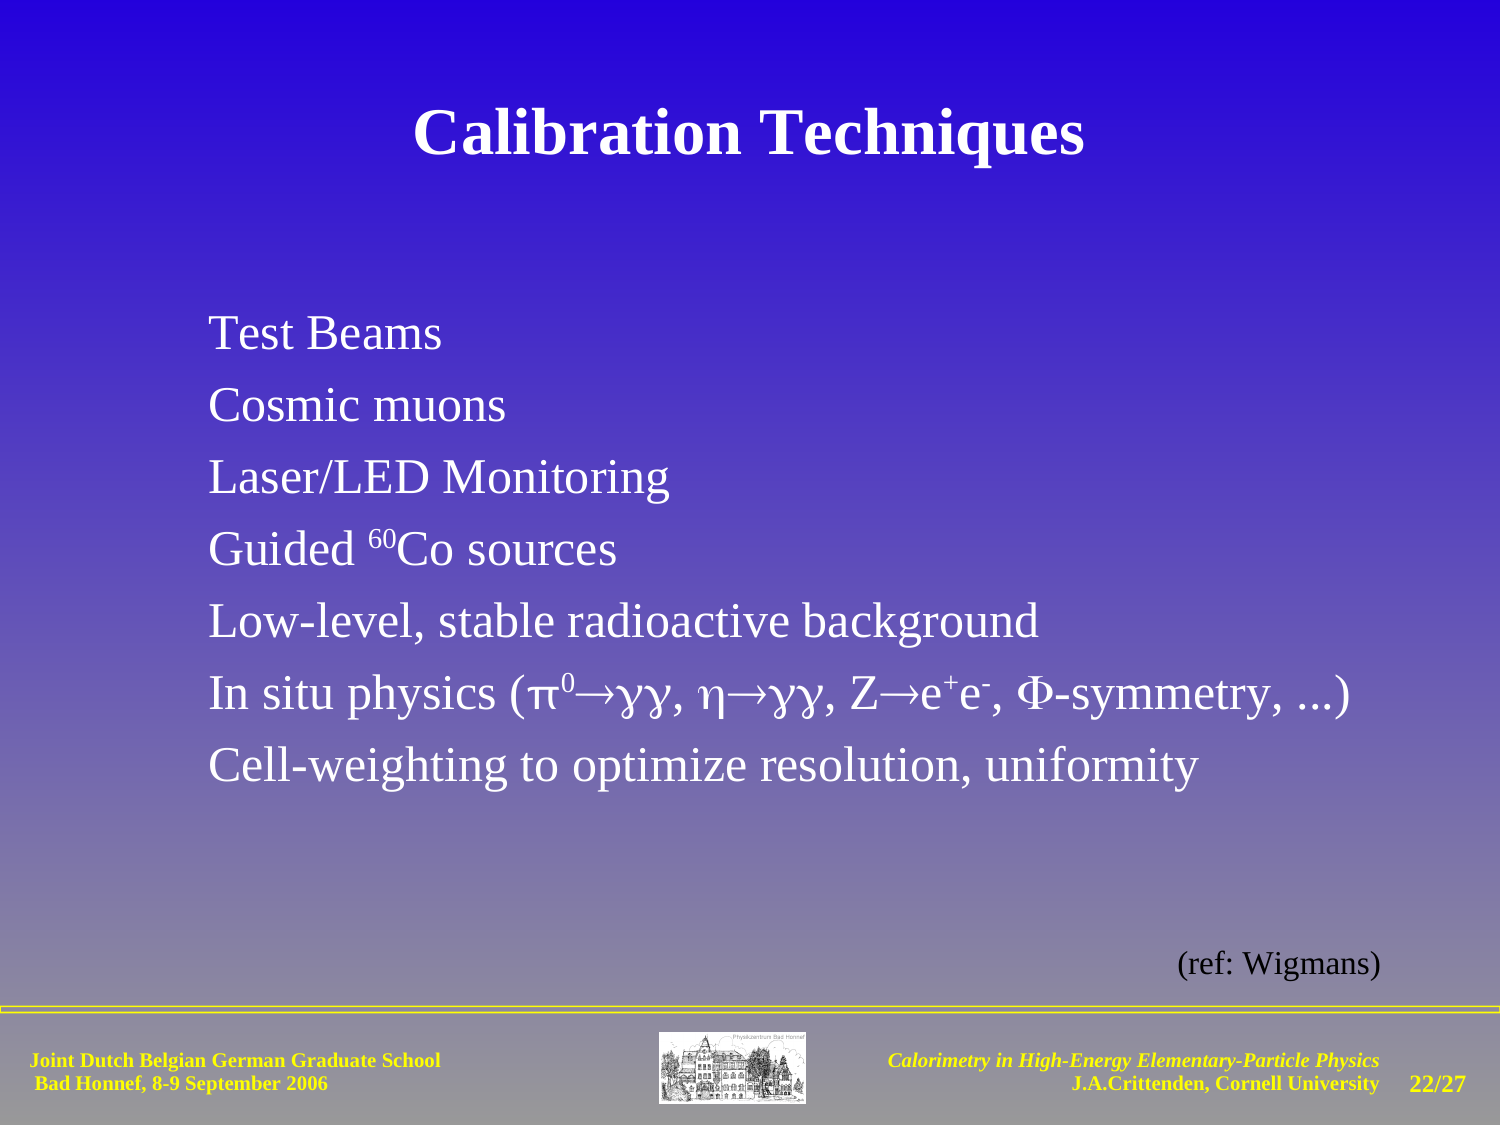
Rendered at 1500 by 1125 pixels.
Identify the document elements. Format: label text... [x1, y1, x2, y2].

text_box (ref: Wigmans) [1162, 937, 1396, 991]
title Calibration Techniques [112, 38, 1387, 225]
list Test Beams Cosmic muons Laser/LED Monitoring Guided 60Co sources Low-level, stable radioactive background In situ physics (0, , Ze+e-, -symmetry, ...) Cell-weighting to optimize resolution, uniformity [195, 305, 1463, 901]
picture [659, 1032, 806, 1104]
